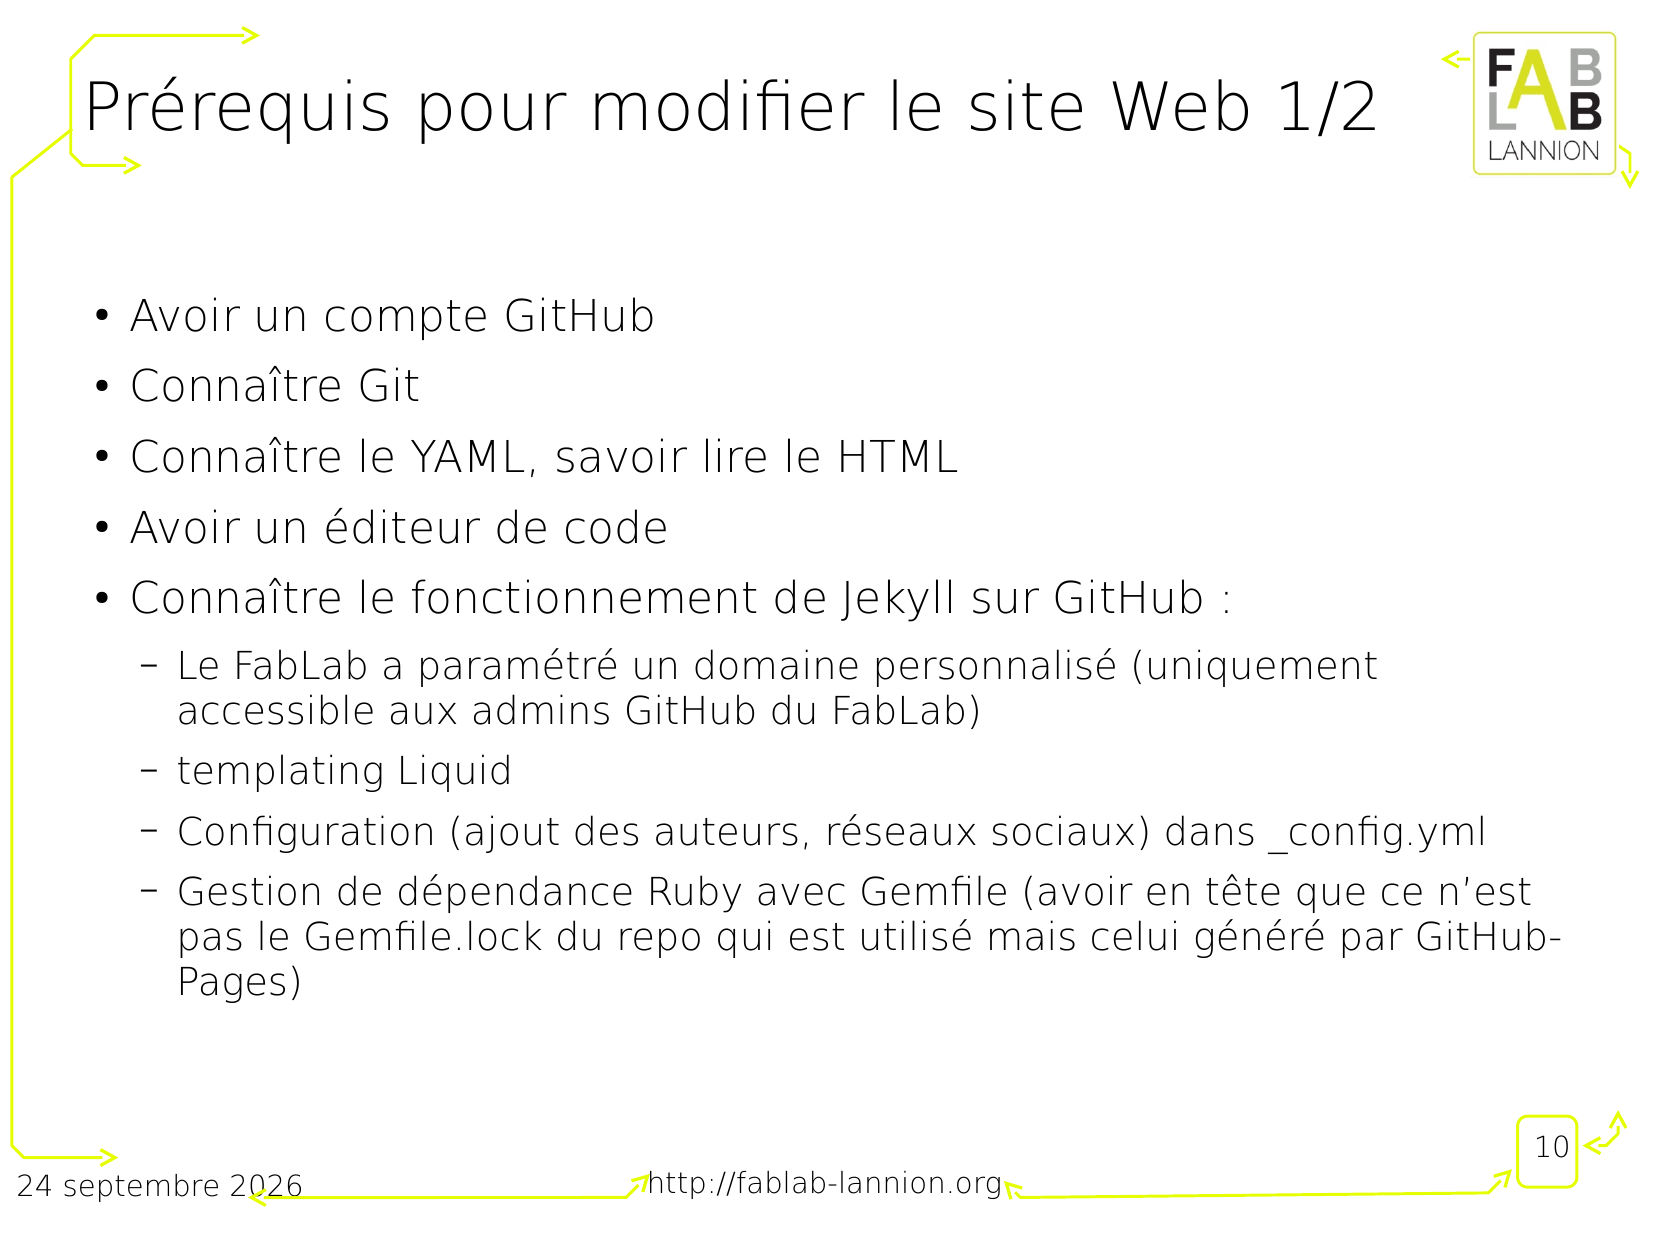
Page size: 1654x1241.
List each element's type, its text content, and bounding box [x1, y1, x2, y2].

title Prérequis pour modifier le site Web 1/2 [82, 49, 1441, 166]
list Avoir un compte GitHub Connaître Git Connaître le YAML, savoir lire le HTML Avoir un éditeur de code Connaître le fonctionnement de Jekyll sur GitHub : Le FabLab a paramétré un domaine personnalisé (uniquement accessible aux admins GitHub du FabLab) templating Liquid Configuration (ajout des auteurs, réseaux sociaux) dans _config.yml Gestion de dépendance Ruby avec Gemfile (avoir en tête que ce n’est pas le Gemfile.lock du repo qui est utilisé mais celui généré par GitHub-Pages) [82, 290, 1571, 1010]
picture [1470, 29, 1619, 178]
